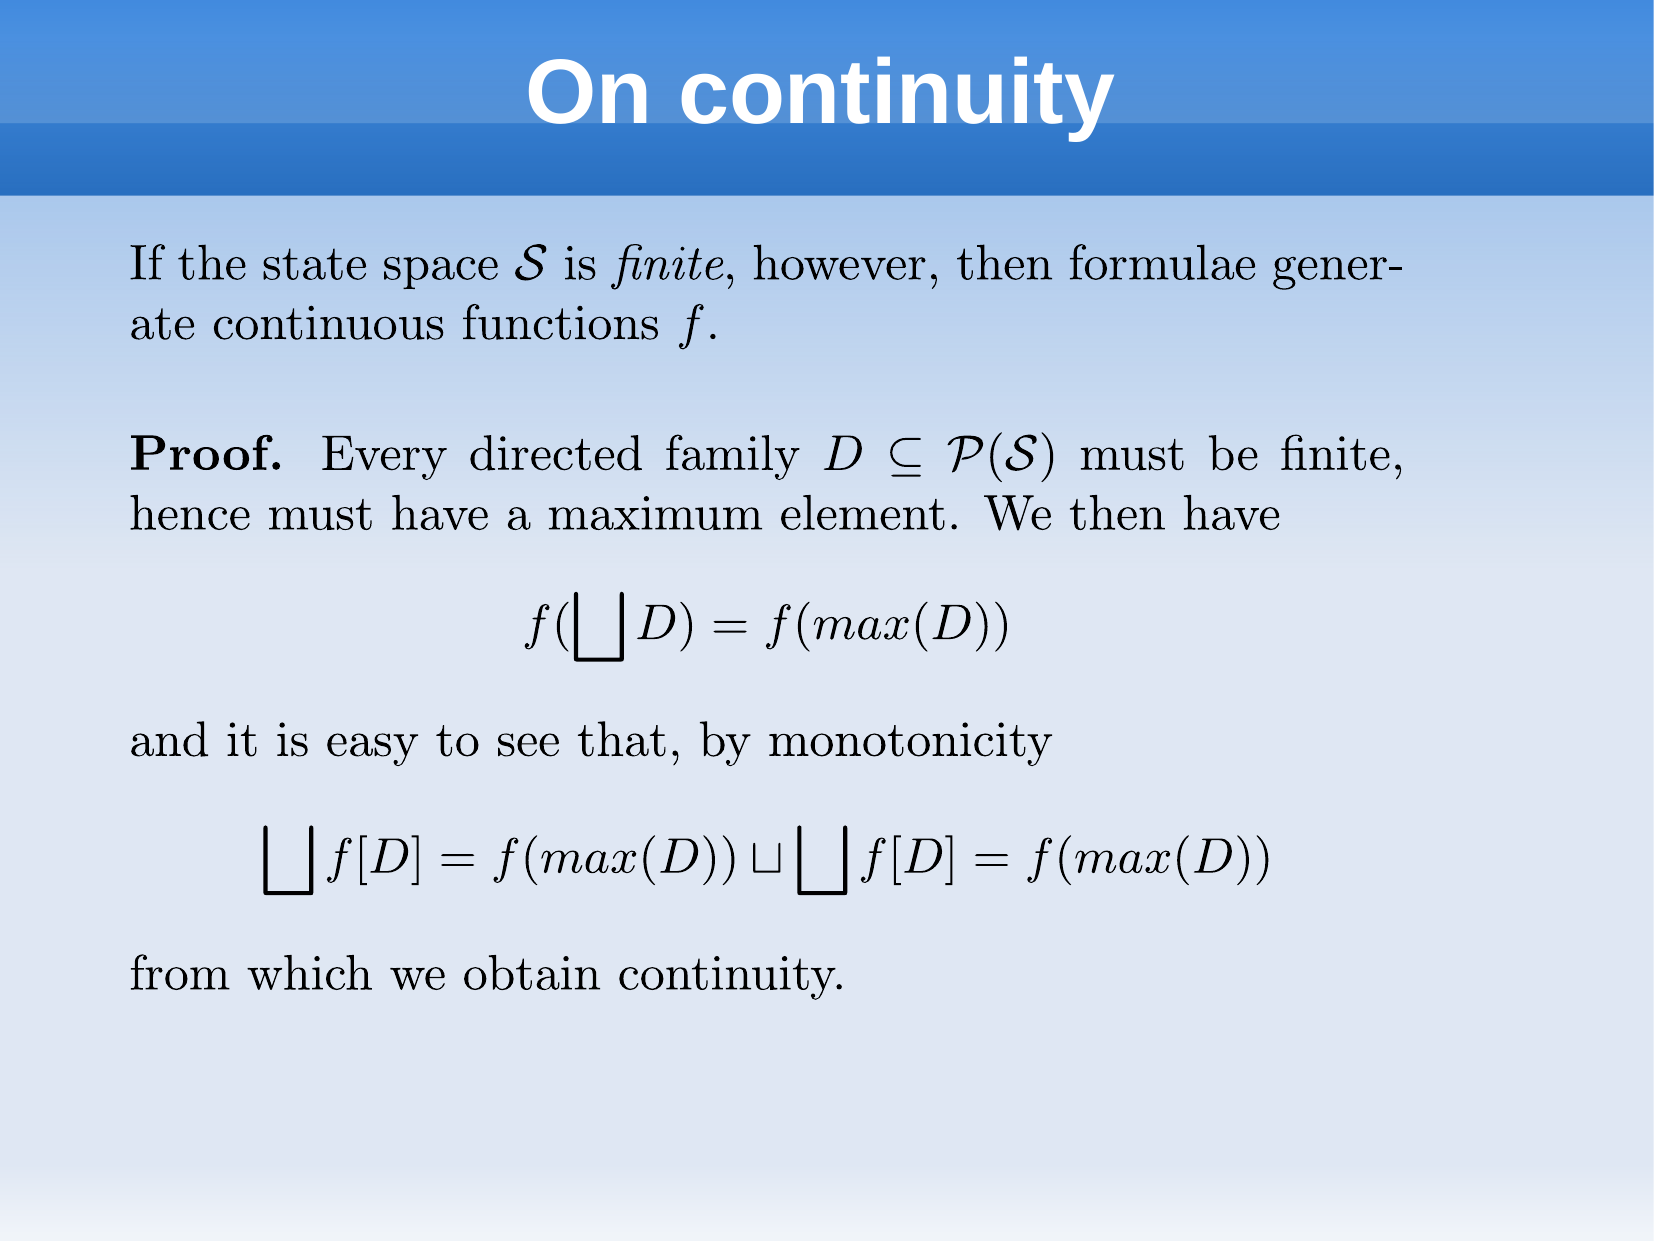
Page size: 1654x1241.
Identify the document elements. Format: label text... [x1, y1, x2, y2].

text_box [129, 244, 1405, 1000]
picture [0, 0, 1654, 1241]
title On continuity [76, 0, 1565, 188]
